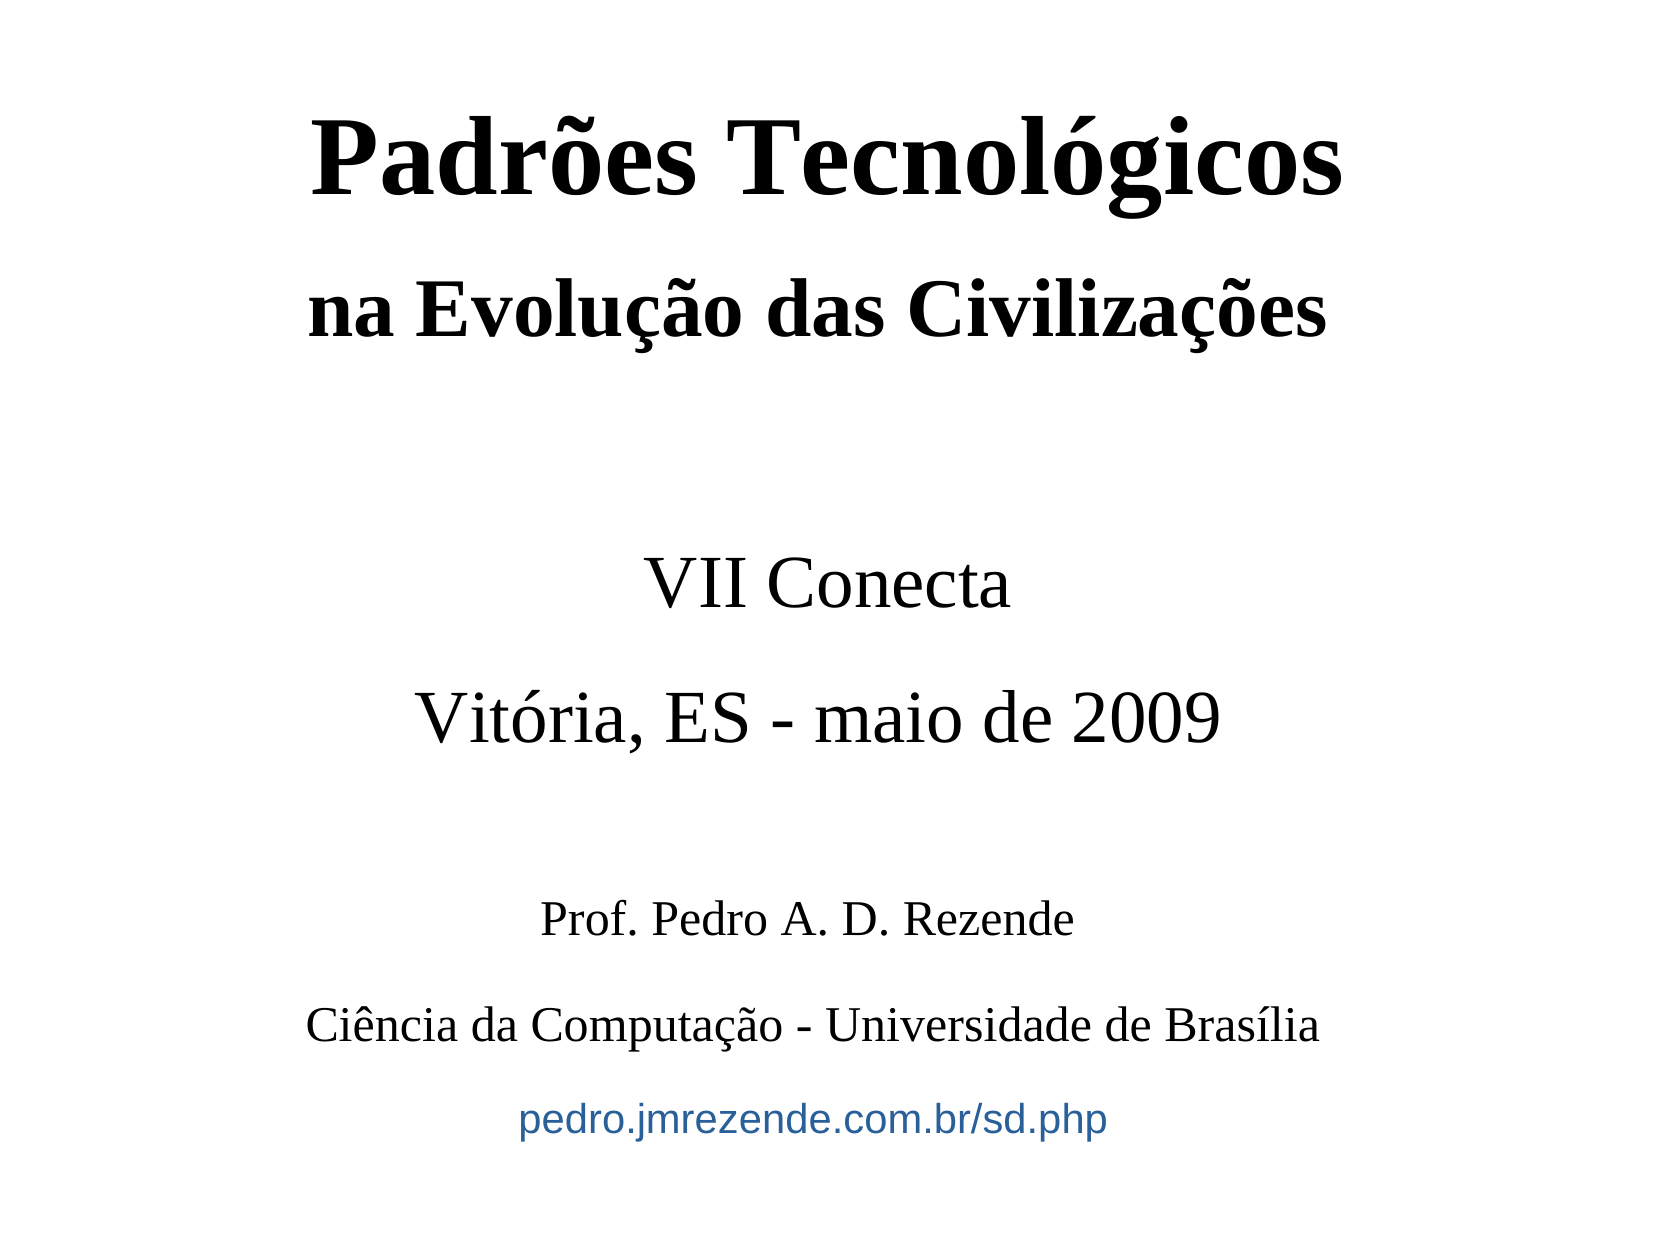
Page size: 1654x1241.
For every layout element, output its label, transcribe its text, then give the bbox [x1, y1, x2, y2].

text_box Prof. Pedro A. D. Rezende Ciência da Computação - Universidade de Brasília pedro.jmrezende.com.br/sd.php [143, 845, 1408, 1159]
title Padrões Tecnológicos na Evolução das Civilizações VII Conecta Vitória, ES - maio de 2009 [100, 54, 1556, 789]
